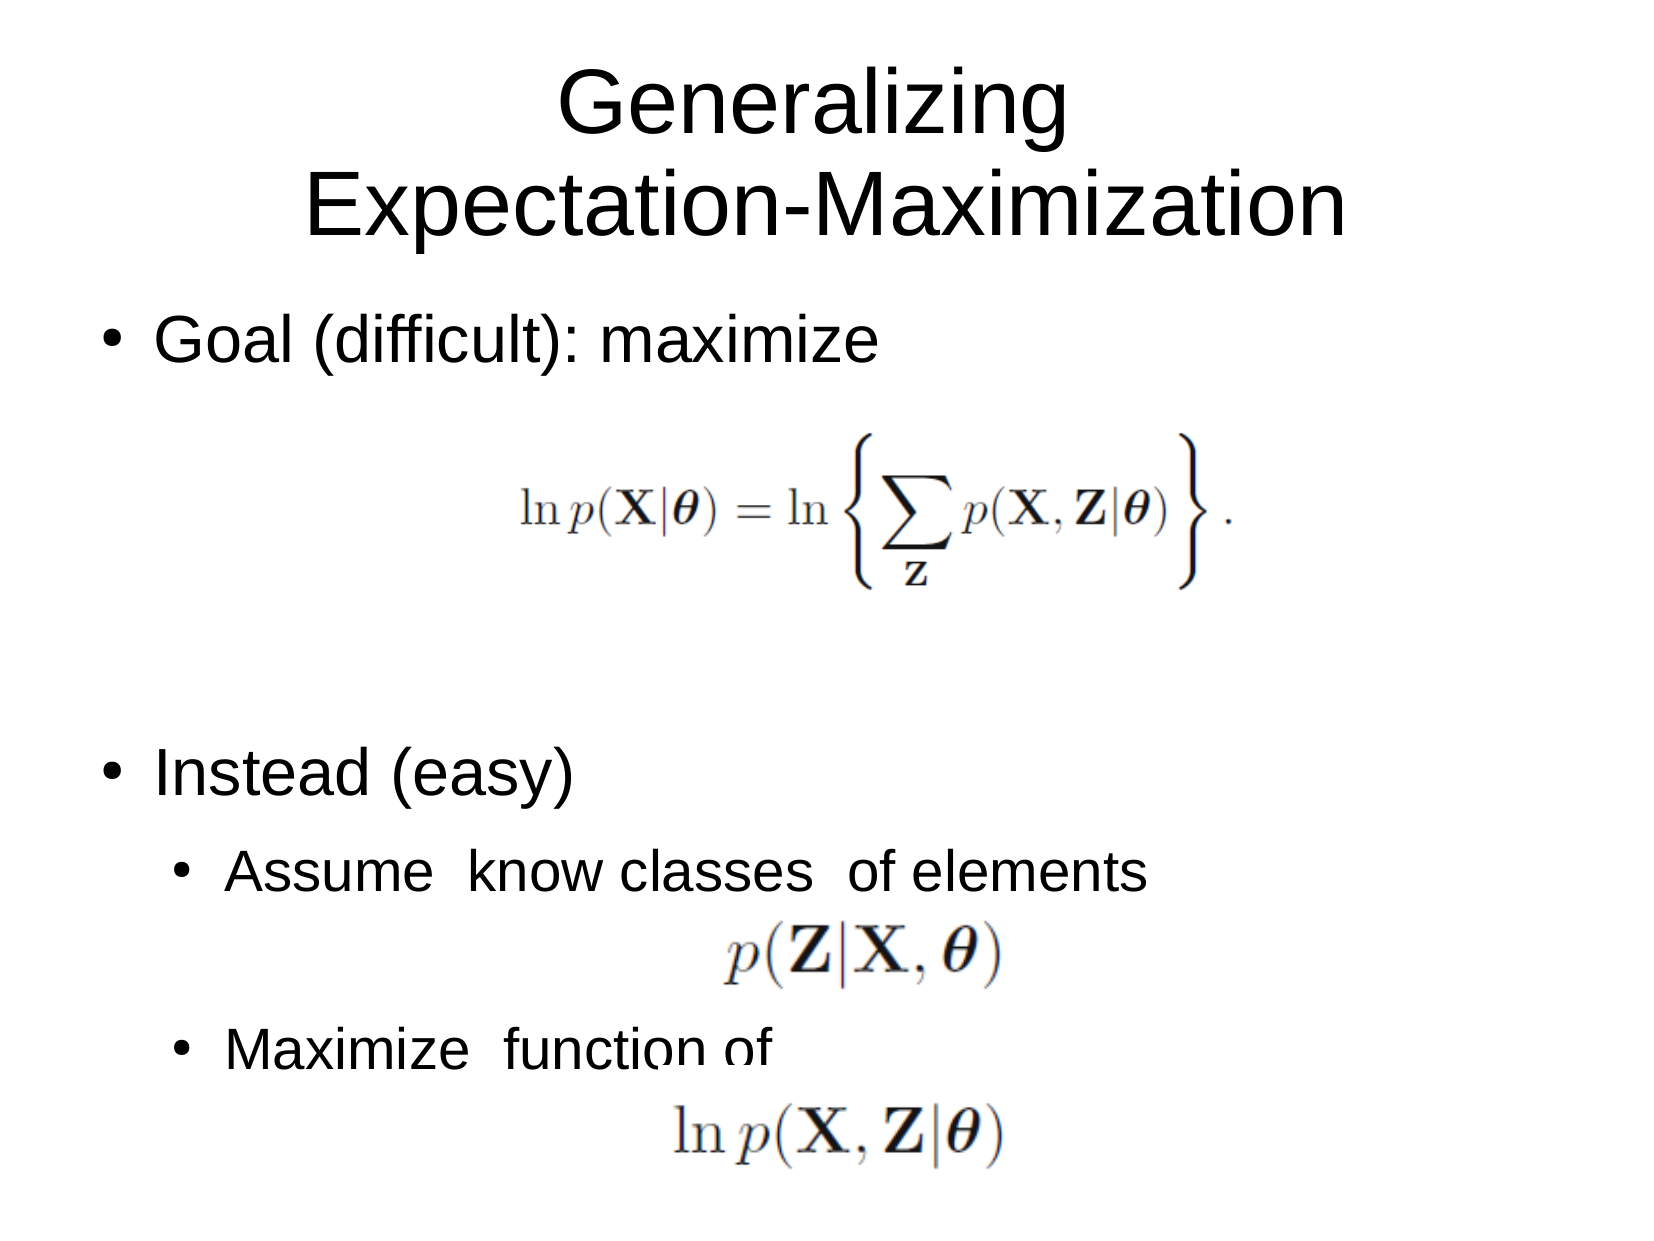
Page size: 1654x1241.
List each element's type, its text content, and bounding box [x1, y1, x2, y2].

list Goal (difficult): maximize Instead (easy) Assume know classes of elements Maximize function of [82, 302, 1571, 1121]
title Generalizing Expectation-Maximization [82, 49, 1571, 257]
picture [465, 399, 1255, 631]
picture [716, 911, 1004, 1002]
picture [658, 1065, 1012, 1204]
